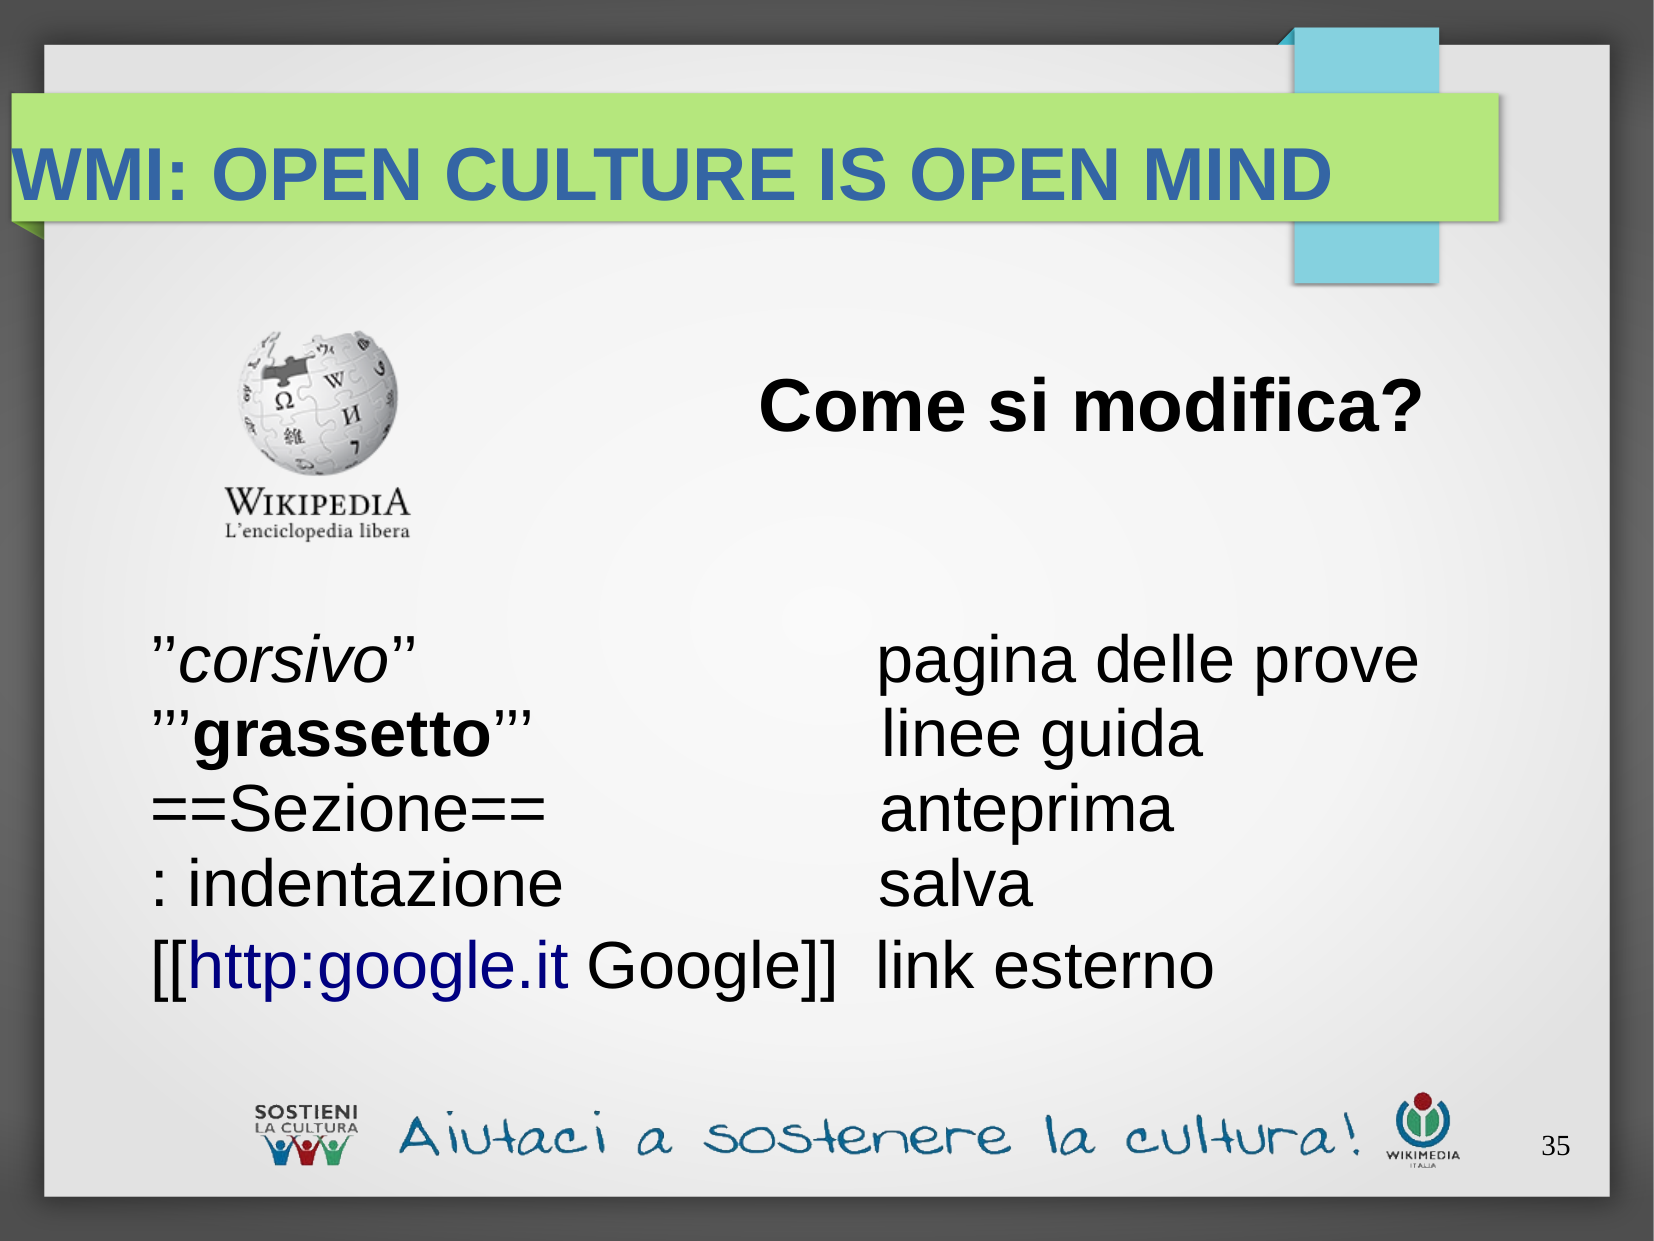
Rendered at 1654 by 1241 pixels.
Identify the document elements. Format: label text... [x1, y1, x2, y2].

subtitle [94, 614, 1607, 1123]
picture [0, 0, 1654, 1241]
text_box Come si modifica? [744, 356, 1501, 532]
text_box ’’corsivo’’ pagina delle prove ’’’grassetto’’’ linee guida ==Sezione== anteprima : indentazione salva [[http:google.it Google]] link esterno [135, 614, 1560, 1040]
title WMI: OPEN CULTURE IS OPEN MIND [11, 17, 1642, 249]
